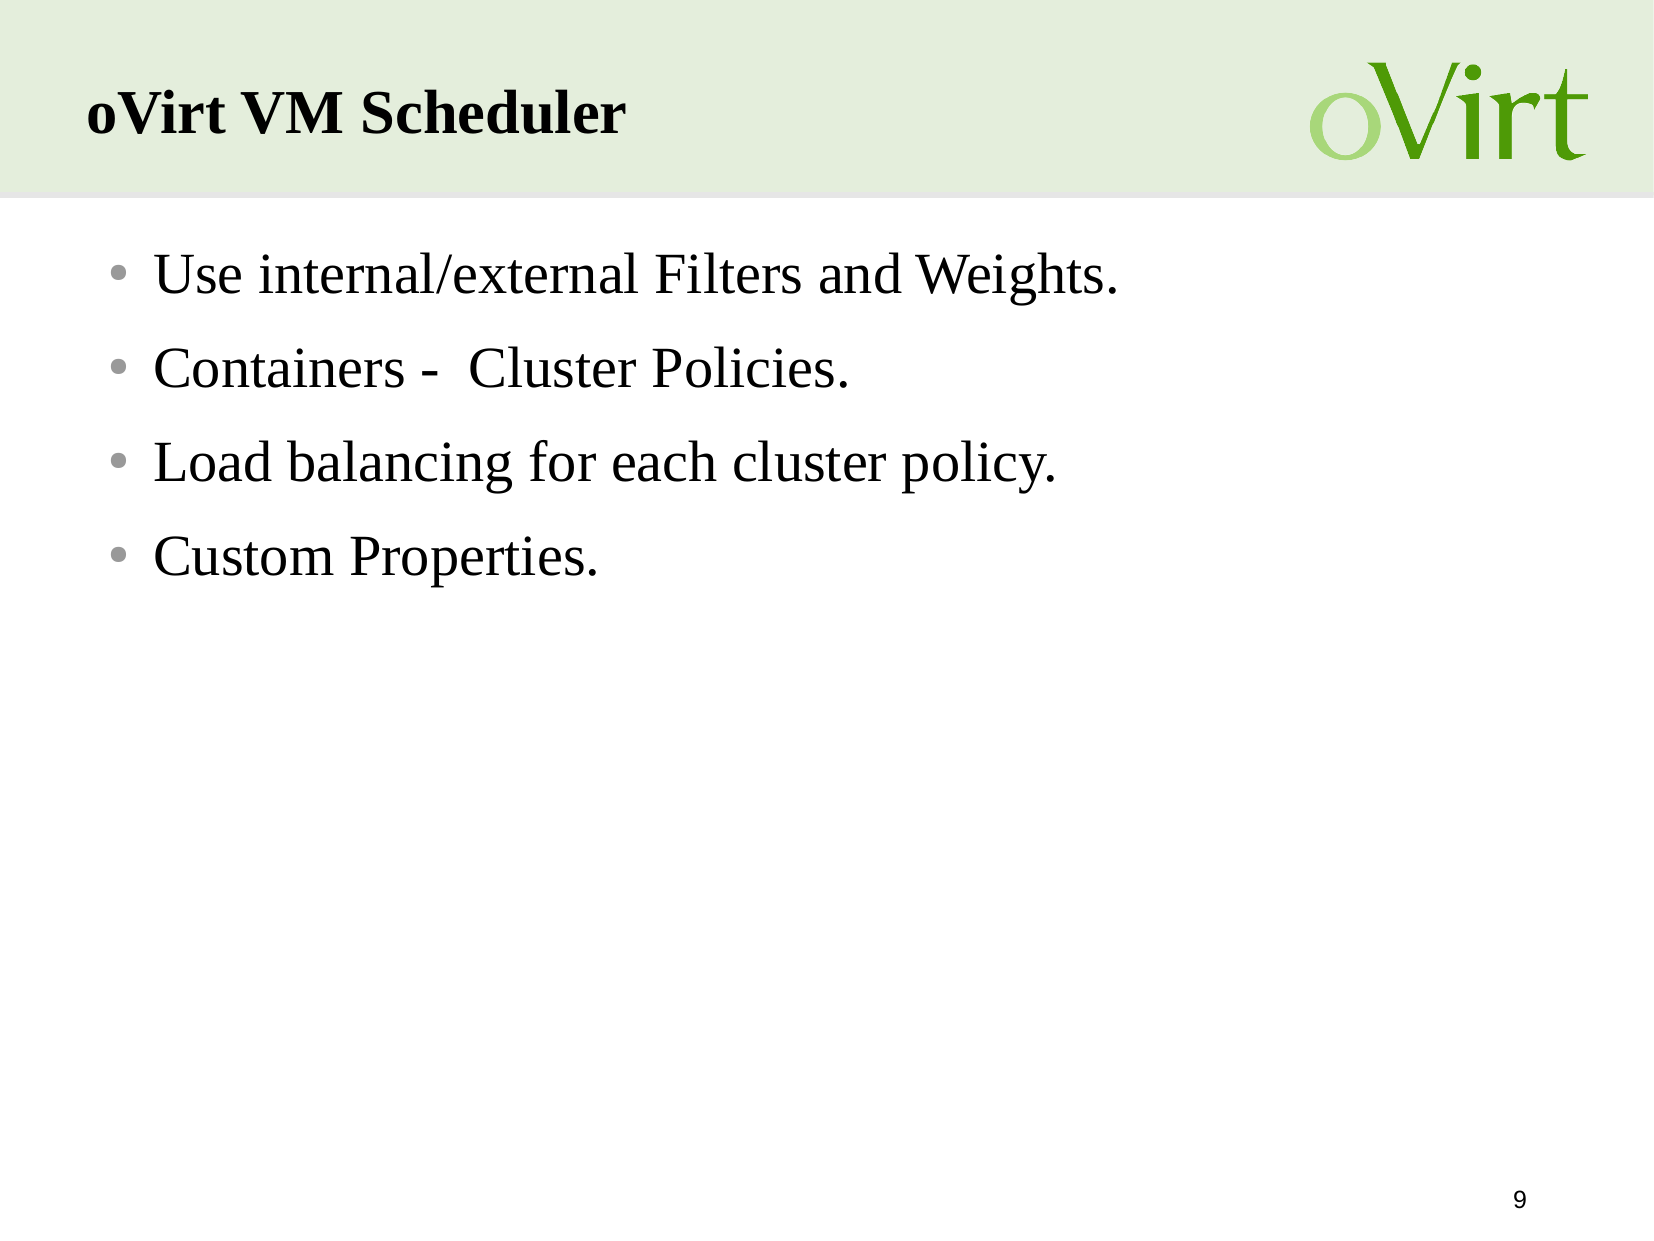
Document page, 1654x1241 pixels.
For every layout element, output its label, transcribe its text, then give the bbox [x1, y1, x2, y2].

picture [1307, 36, 1613, 180]
title oVirt VM Scheduler [86, 36, 1307, 188]
list Use internal/external Filters and Weights. Containers - Cluster Policies. Load balancing for each cluster policy. Custom Properties. [93, 241, 1582, 932]
